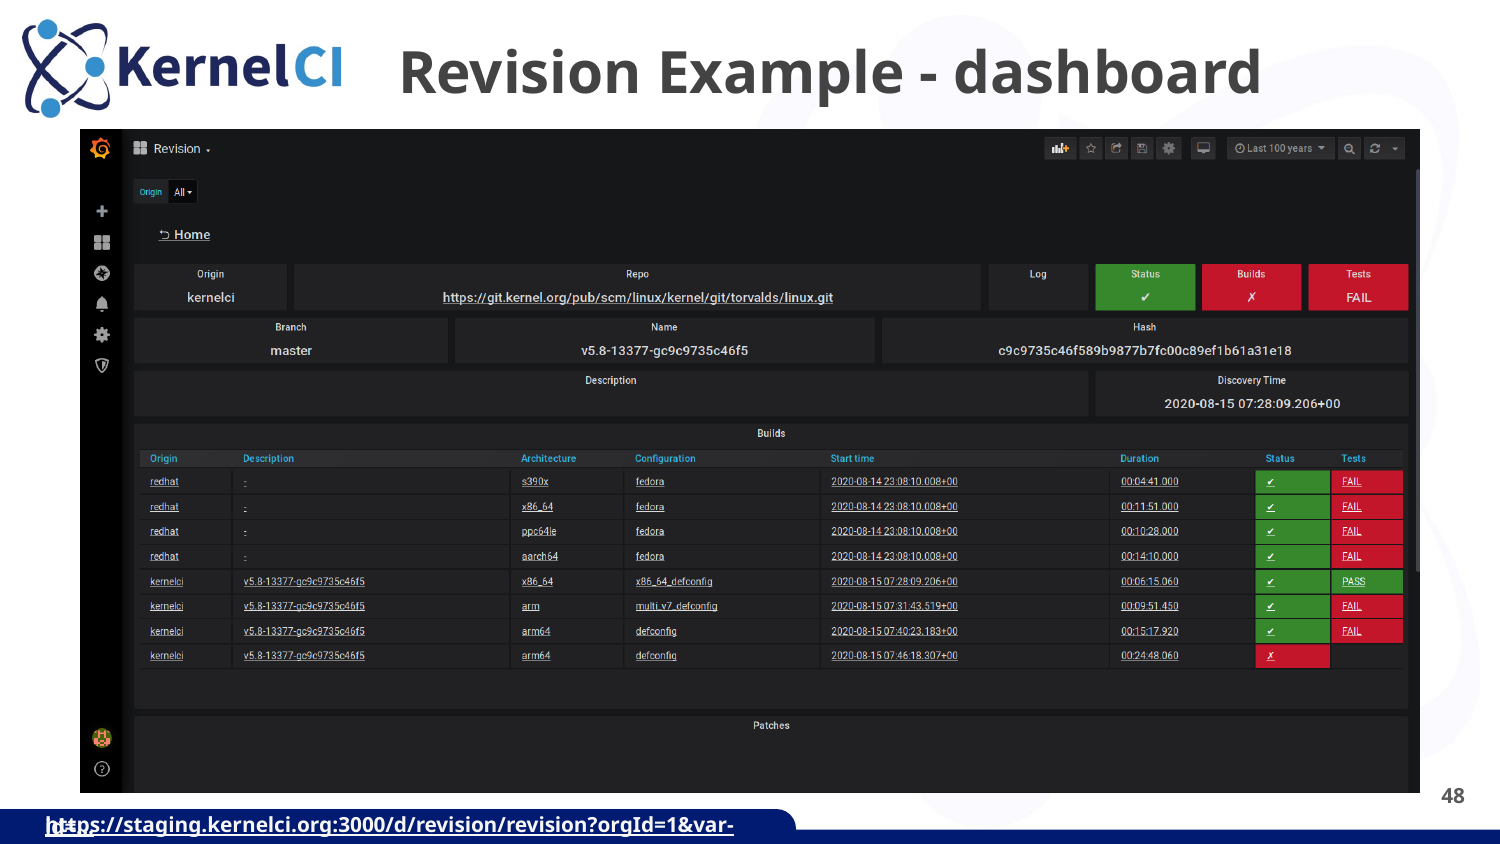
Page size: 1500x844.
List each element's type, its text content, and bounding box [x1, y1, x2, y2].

picture [22, 19, 341, 118]
text_box https://staging.kernelci.org:3000/d/revision/revision?orgId=1&var-id=... [0, 809, 797, 844]
title Revision Example - dashboard [383, 23, 1455, 117]
picture [80, 15, 1480, 828]
slide_number <number> [1389, 764, 1480, 830]
